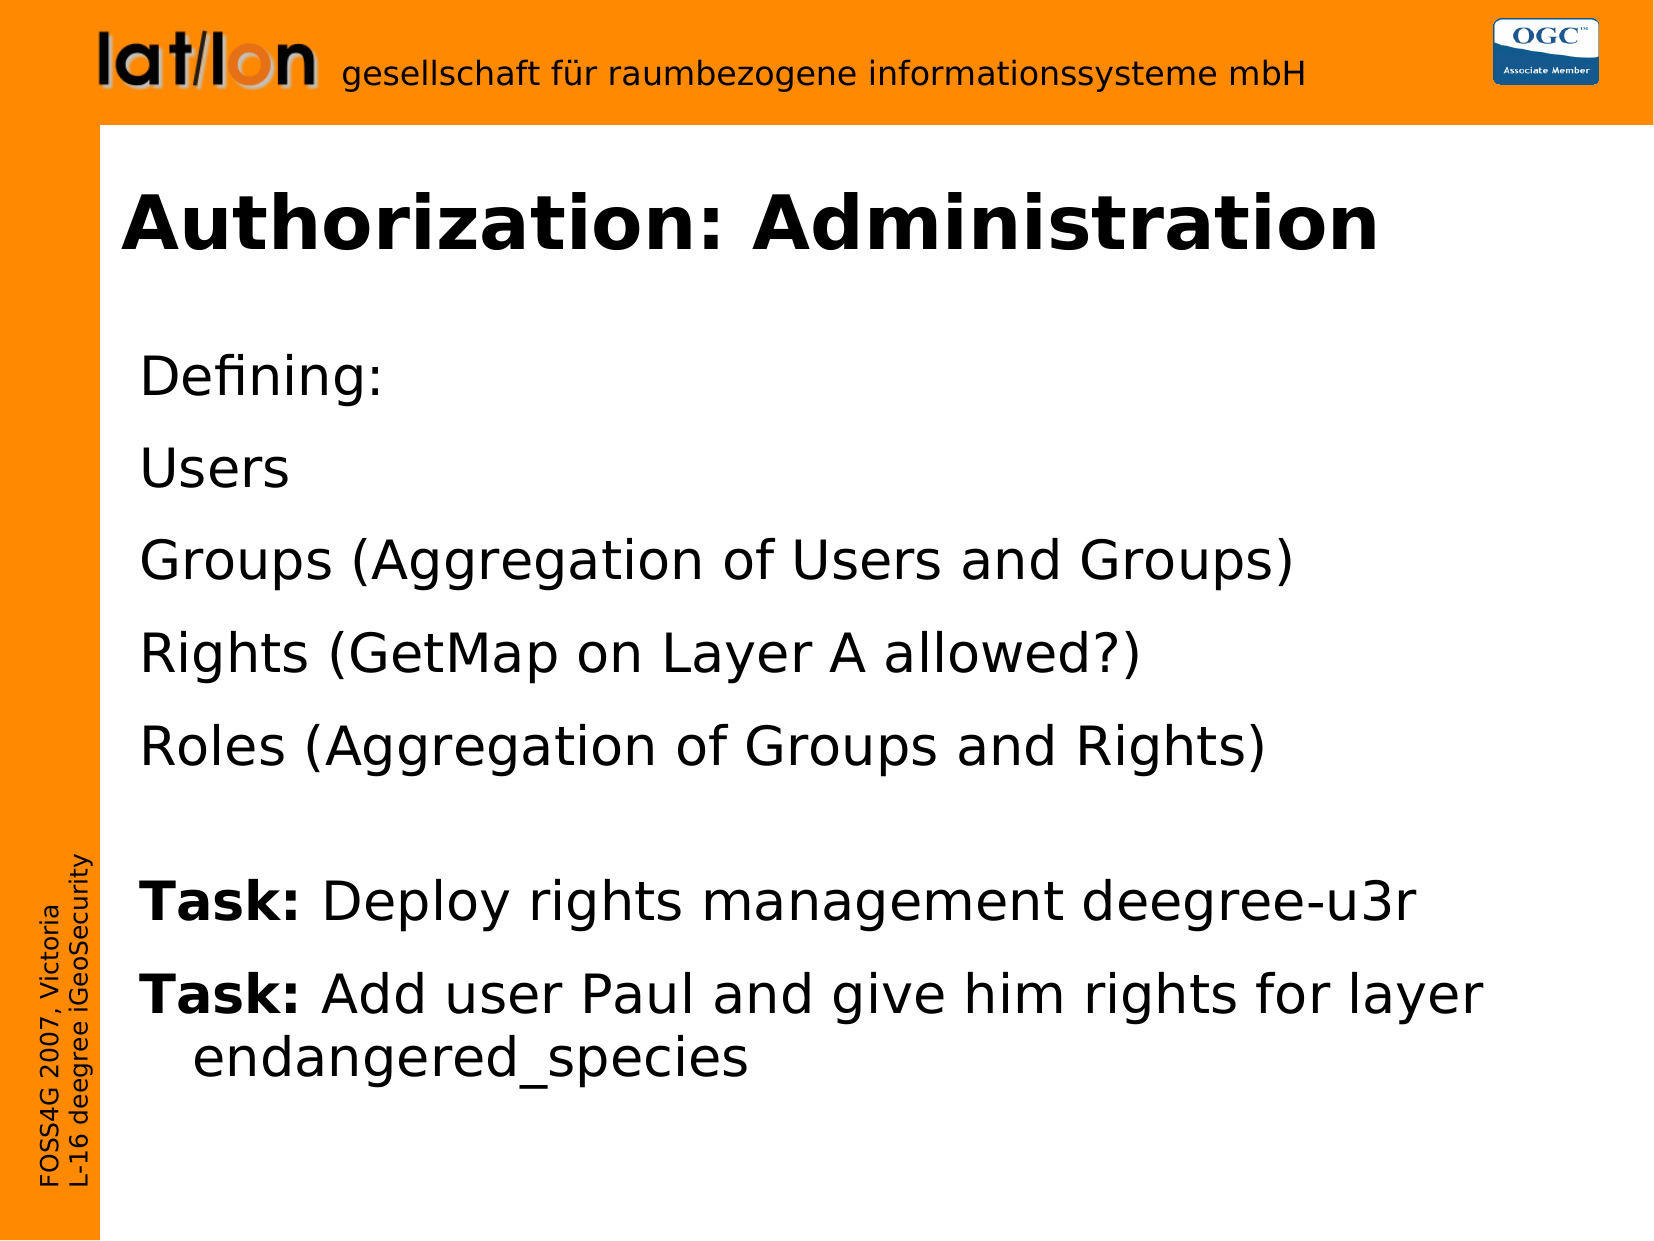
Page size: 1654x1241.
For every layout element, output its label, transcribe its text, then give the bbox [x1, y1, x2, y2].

title Authorization: Administration [121, 120, 1534, 328]
picture [1493, 18, 1599, 85]
picture [87, 23, 324, 97]
list Defining: Users Groups (Aggregation of Users and Groups) Rights (GetMap on Layer A allowed?) Roles (Aggregation of Groups and Rights) Task: Deploy rights management deegree-u3r Task: Add user Paul and give him rights for layer endangered_species [121, 344, 1534, 1127]
